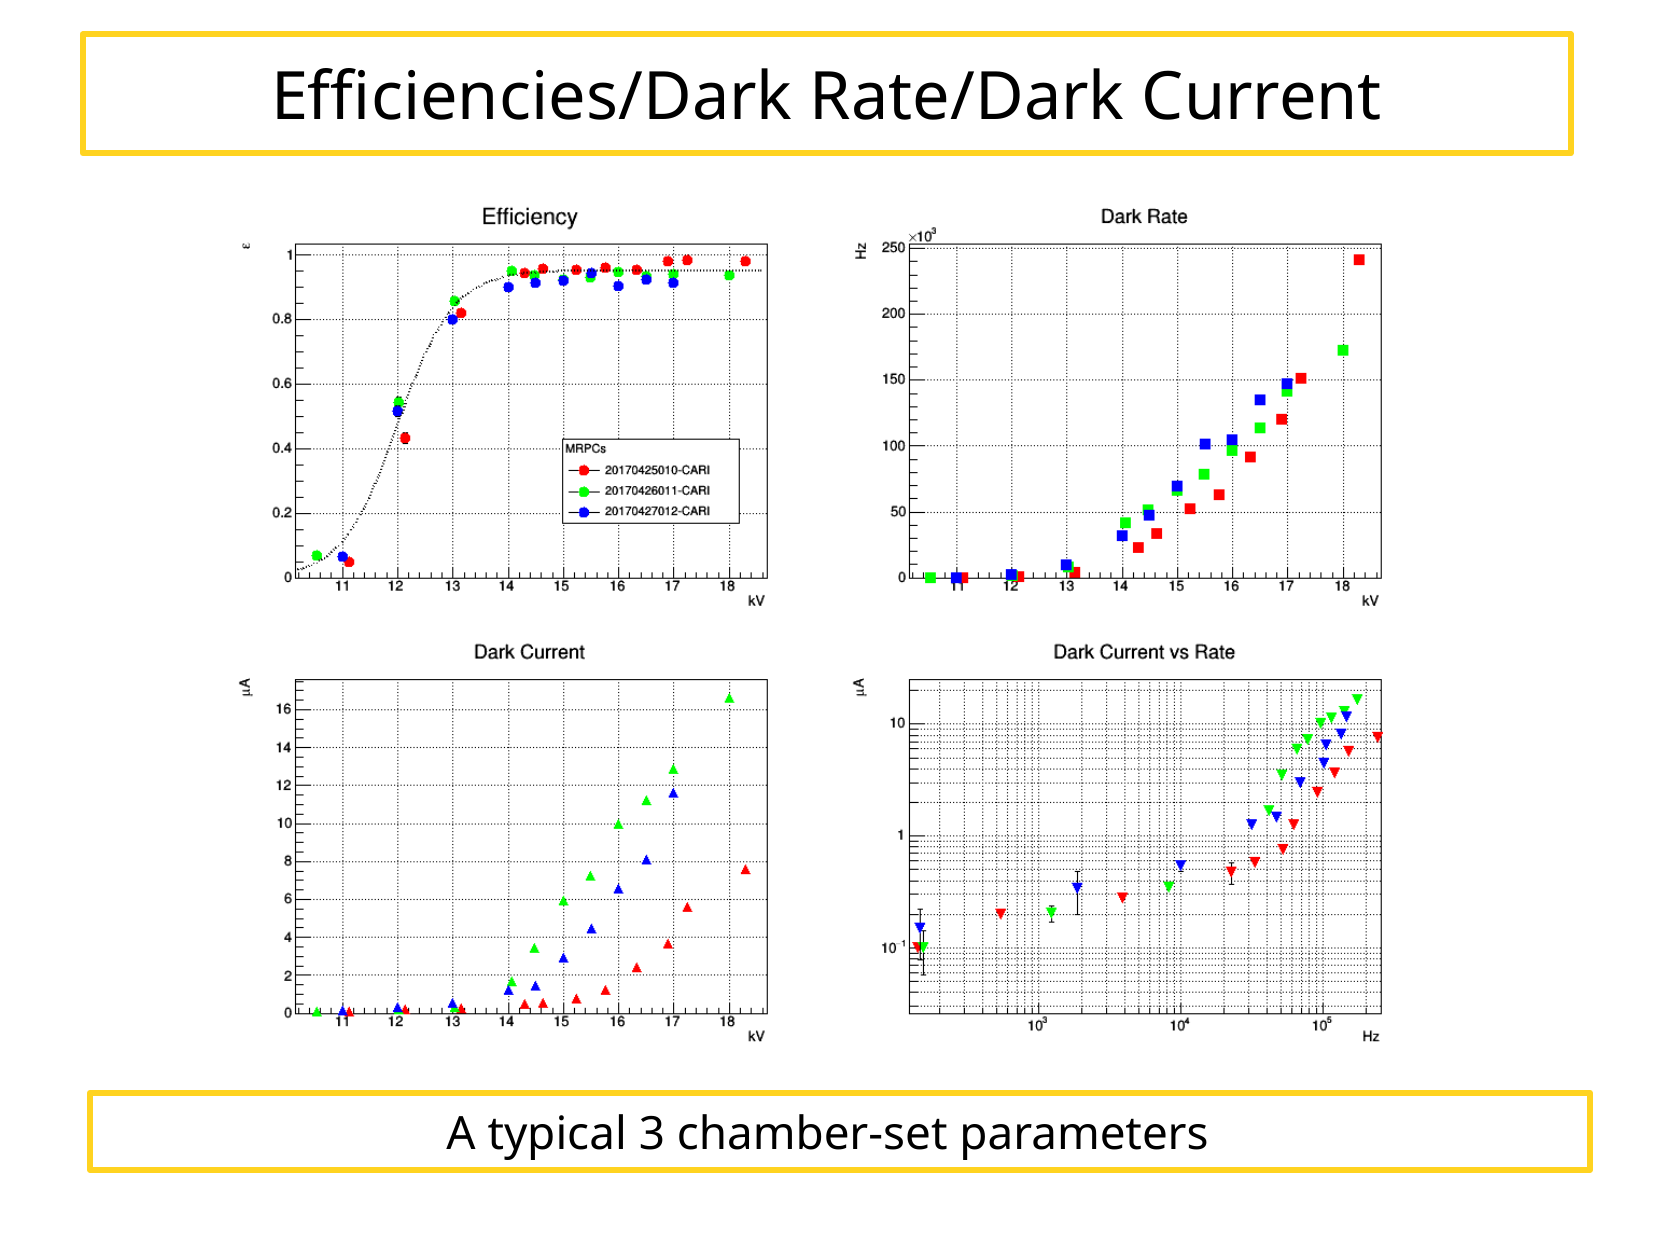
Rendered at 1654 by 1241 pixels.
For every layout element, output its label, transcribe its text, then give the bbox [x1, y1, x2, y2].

text_box A typical 3 chamber-set parameters [90, 1092, 1591, 1171]
subtitle Efficiencies/Dark Rate/Dark Current [82, 34, 1571, 154]
picture [225, 194, 1454, 1066]
